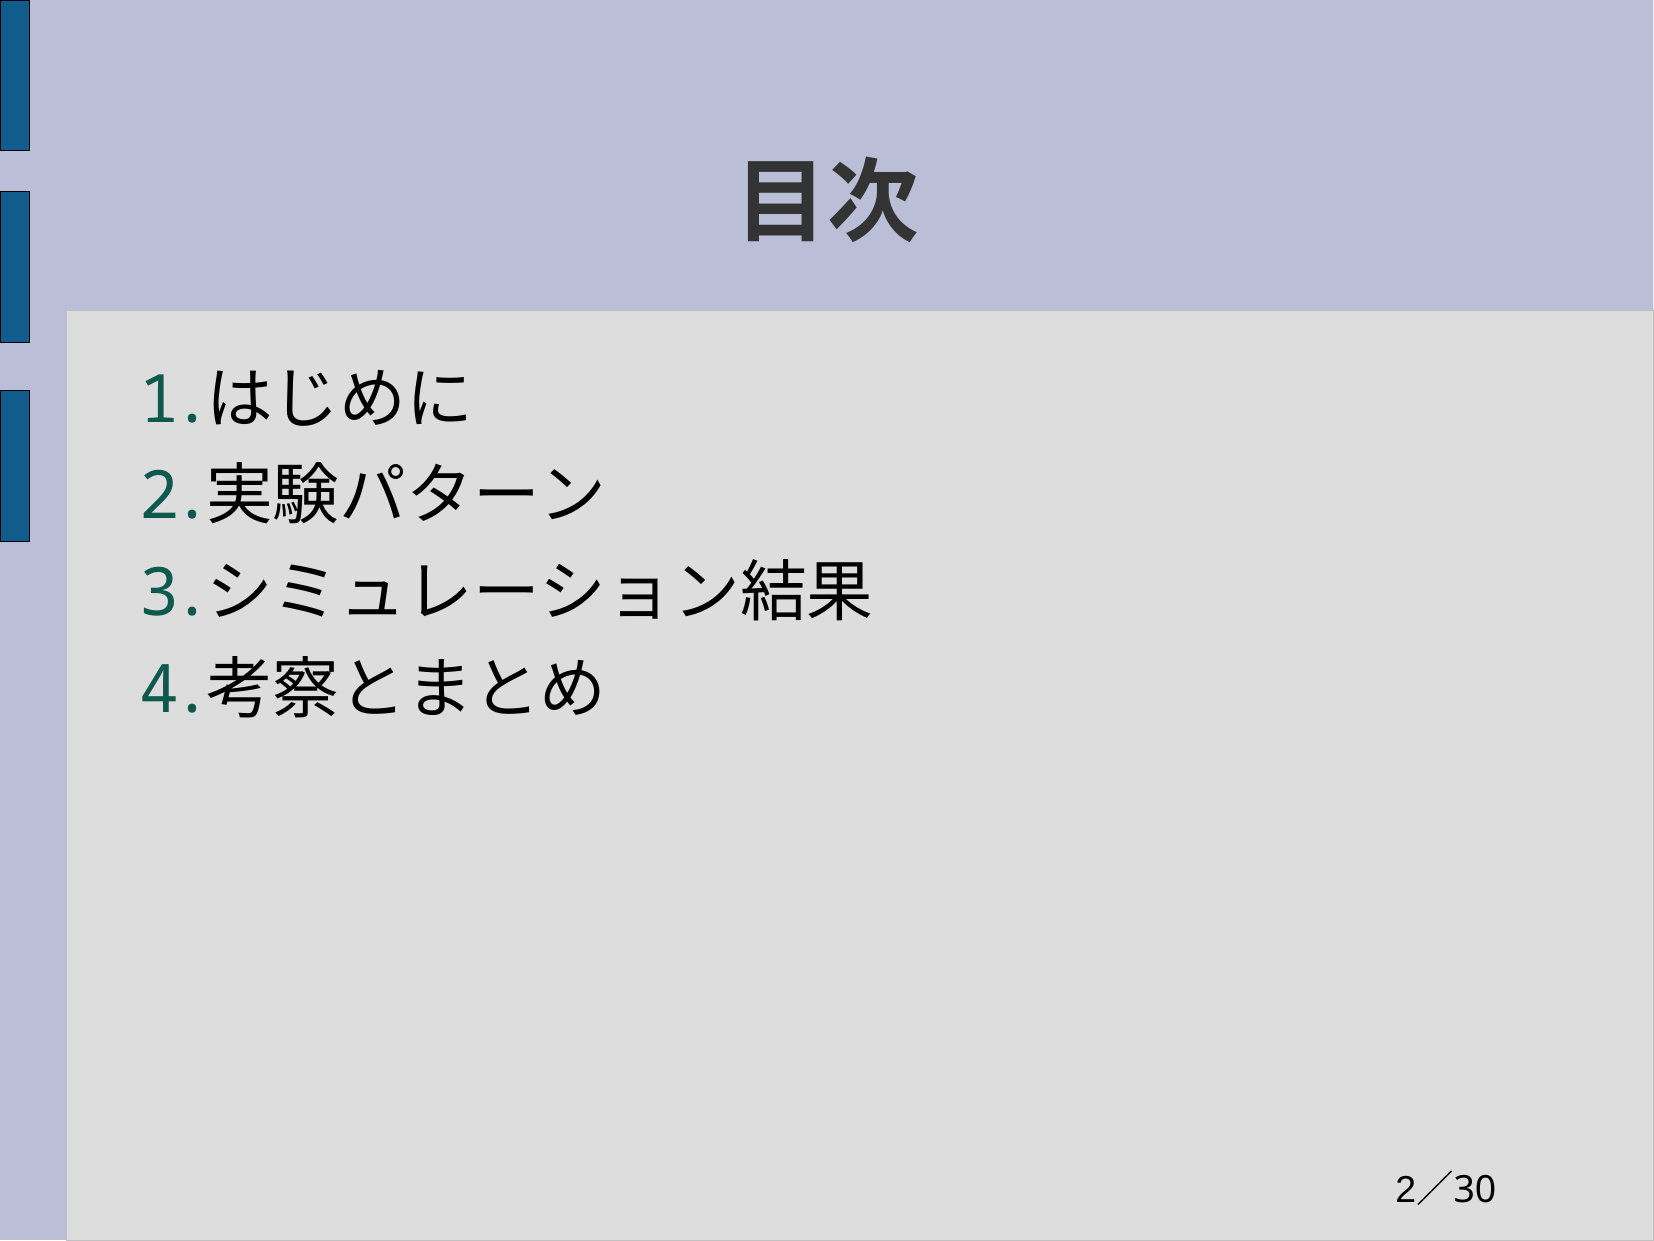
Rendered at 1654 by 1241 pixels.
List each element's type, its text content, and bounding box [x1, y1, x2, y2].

title 目次 [121, 91, 1534, 299]
list はじめに 実験パターン シミュレーション結果 考察とまとめ [121, 344, 1534, 1127]
